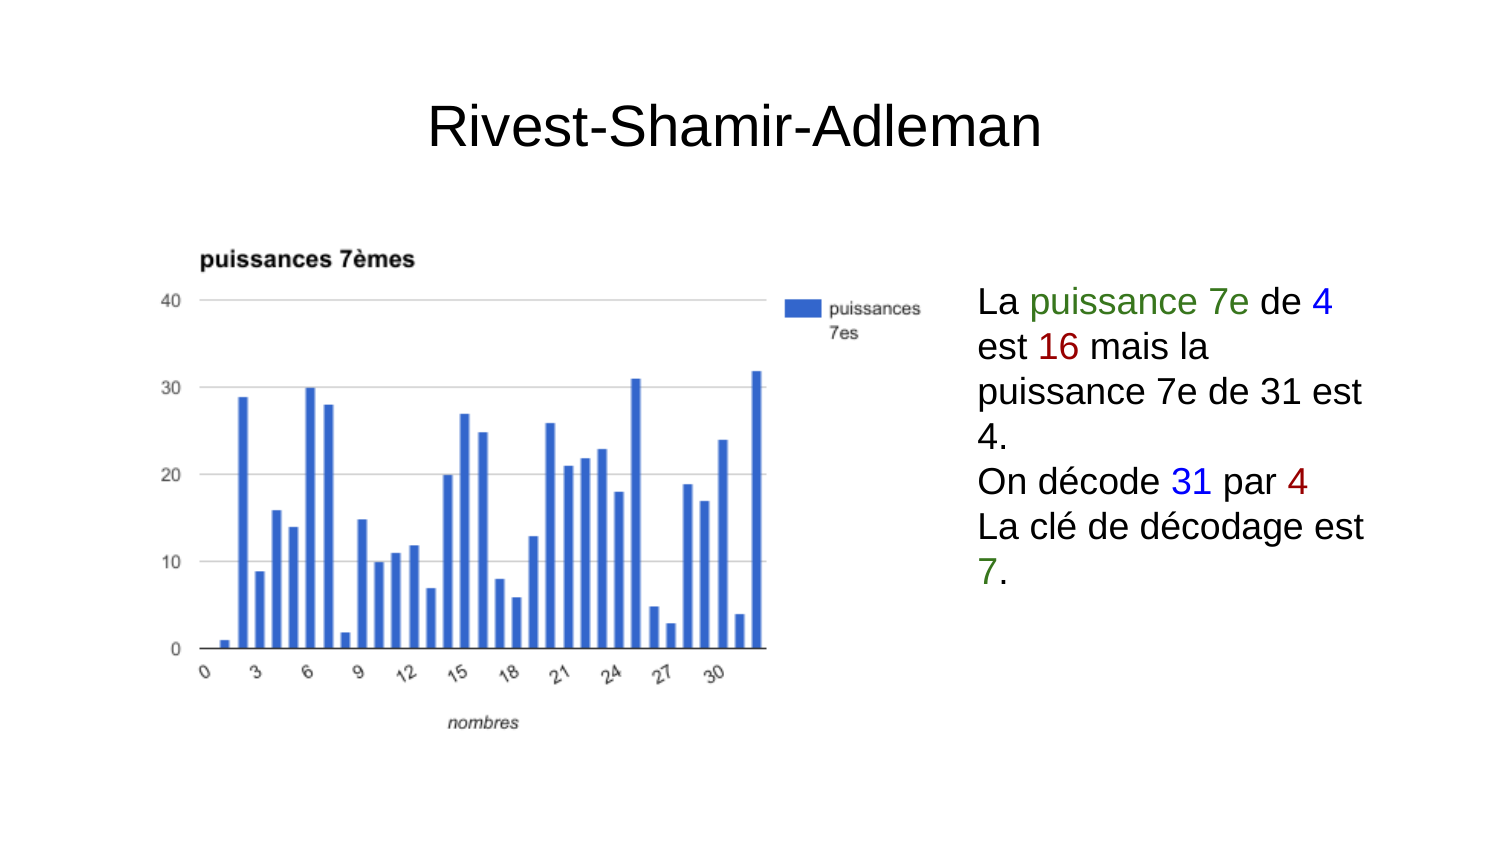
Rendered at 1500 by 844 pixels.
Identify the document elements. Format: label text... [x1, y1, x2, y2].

text_box La puissance 7e de 4 est 16 mais la puissance 7e de 31 est 4. On décode 31 par 4 La clé de décodage est 7. [962, 262, 1392, 738]
title Rivest-Shamir-Adleman [412, 72, 1088, 167]
picture [24, 191, 941, 758]
